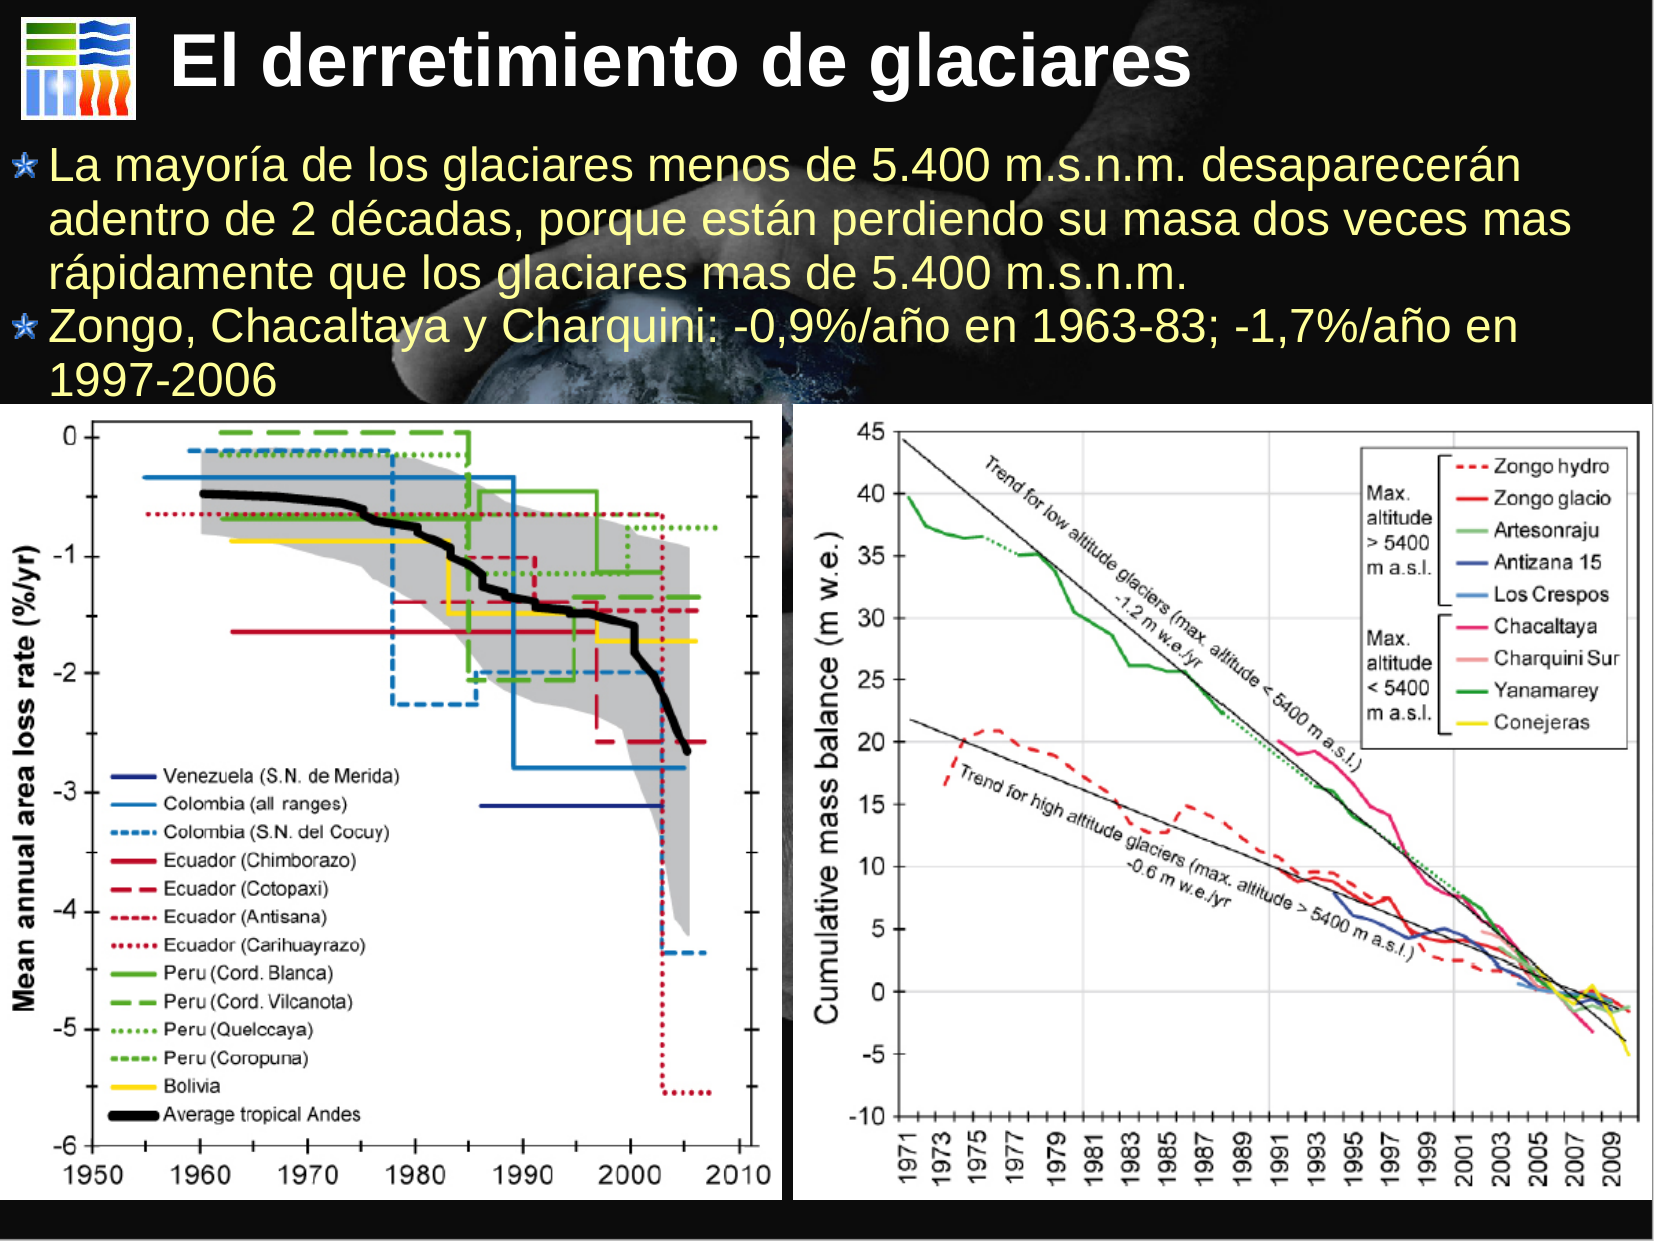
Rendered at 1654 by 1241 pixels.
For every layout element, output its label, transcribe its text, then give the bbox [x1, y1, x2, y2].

text_box La mayoría de los glaciares menos de 5.400 m.s.n.m. desaparecerán adentro de 2 décadas, porque están perdiendo su masa dos veces mas rápidamente que los glaciares mas de 5.400 m.s.n.m. Zongo, Chacaltaya y Charquini: -0,9%/año en 1963-83; -1,7%/año en 1997-2006 [0, 130, 1652, 616]
picture [0, 0, 169, 130]
picture [0, 0, 1654, 1241]
title El derretimiento de glaciares [169, 0, 1636, 130]
